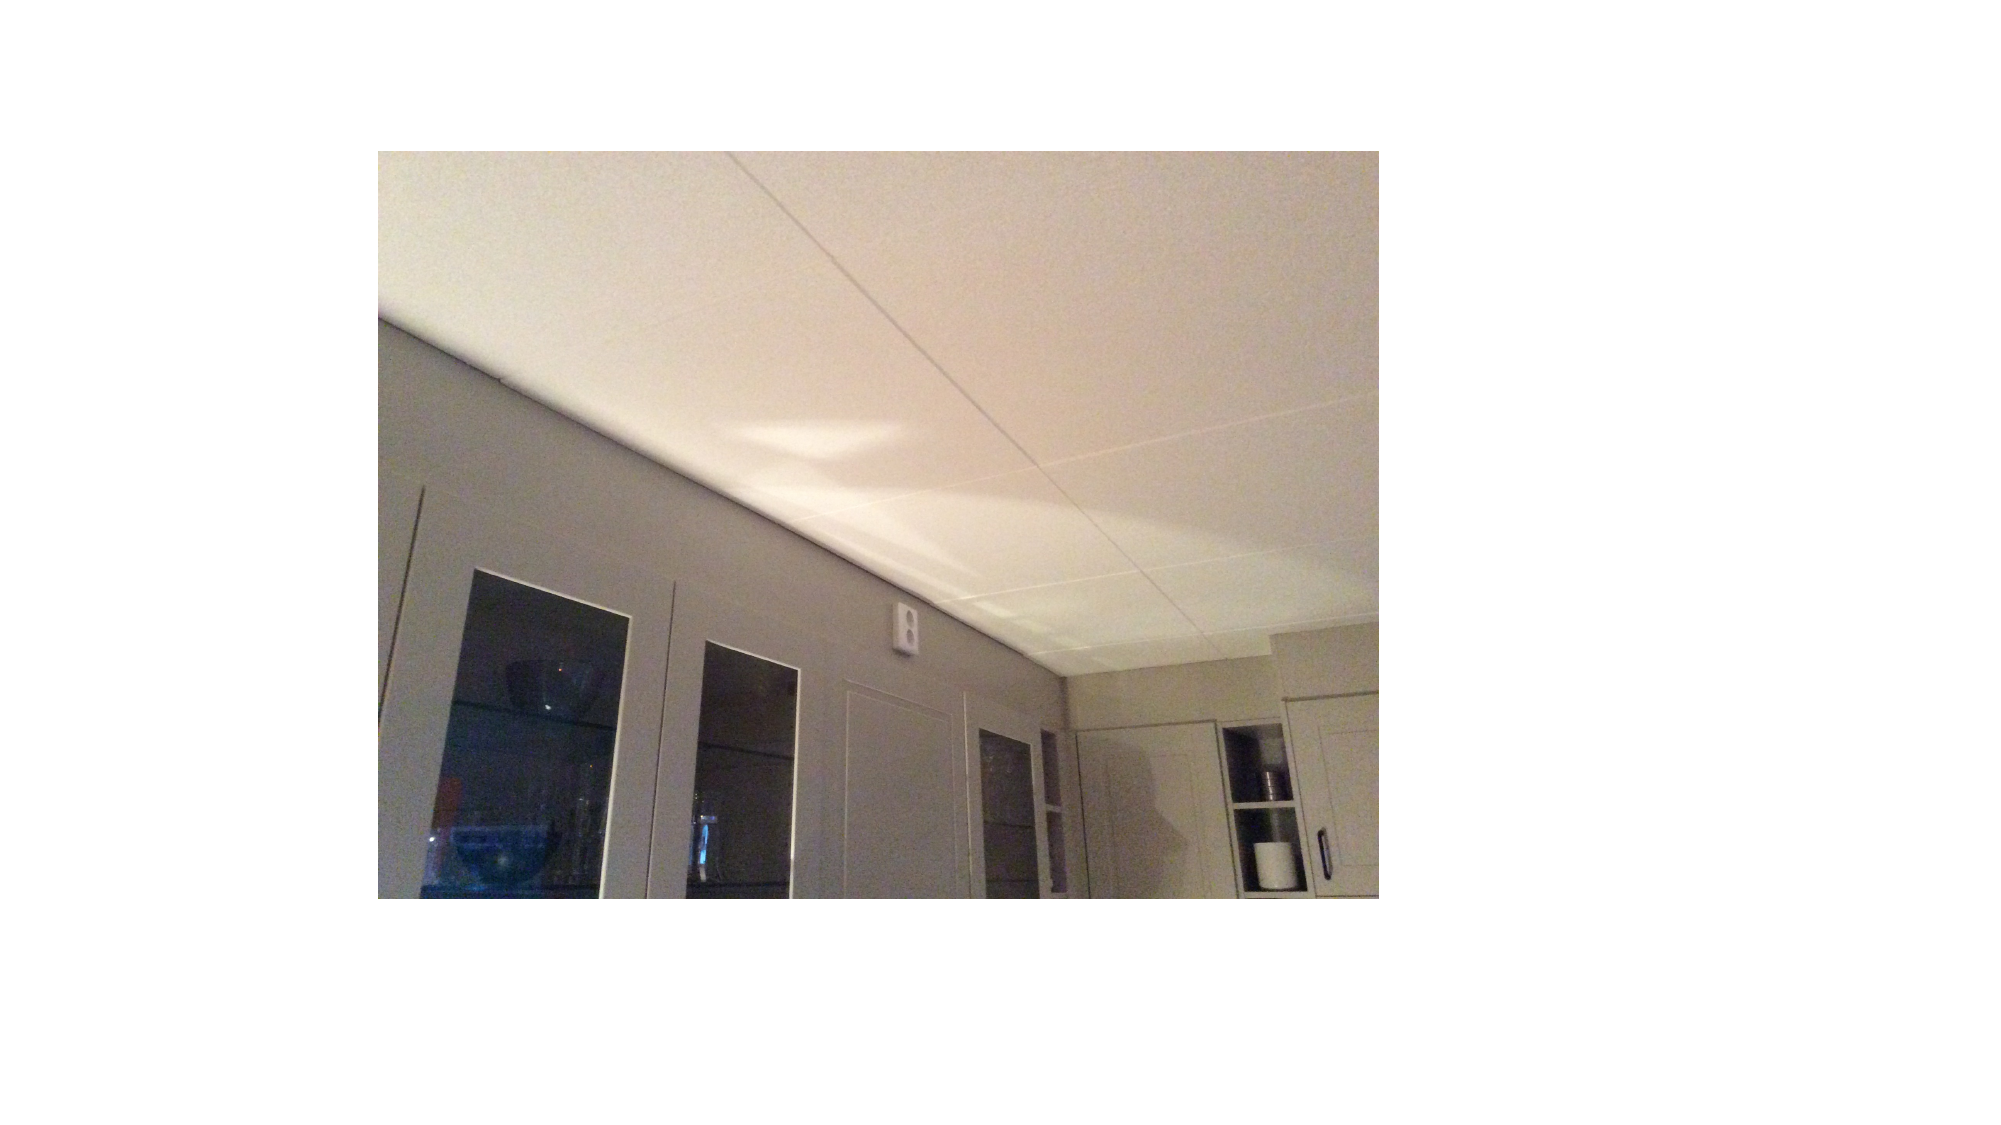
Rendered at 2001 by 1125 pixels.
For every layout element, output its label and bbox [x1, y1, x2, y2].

picture [378, 151, 1379, 899]
